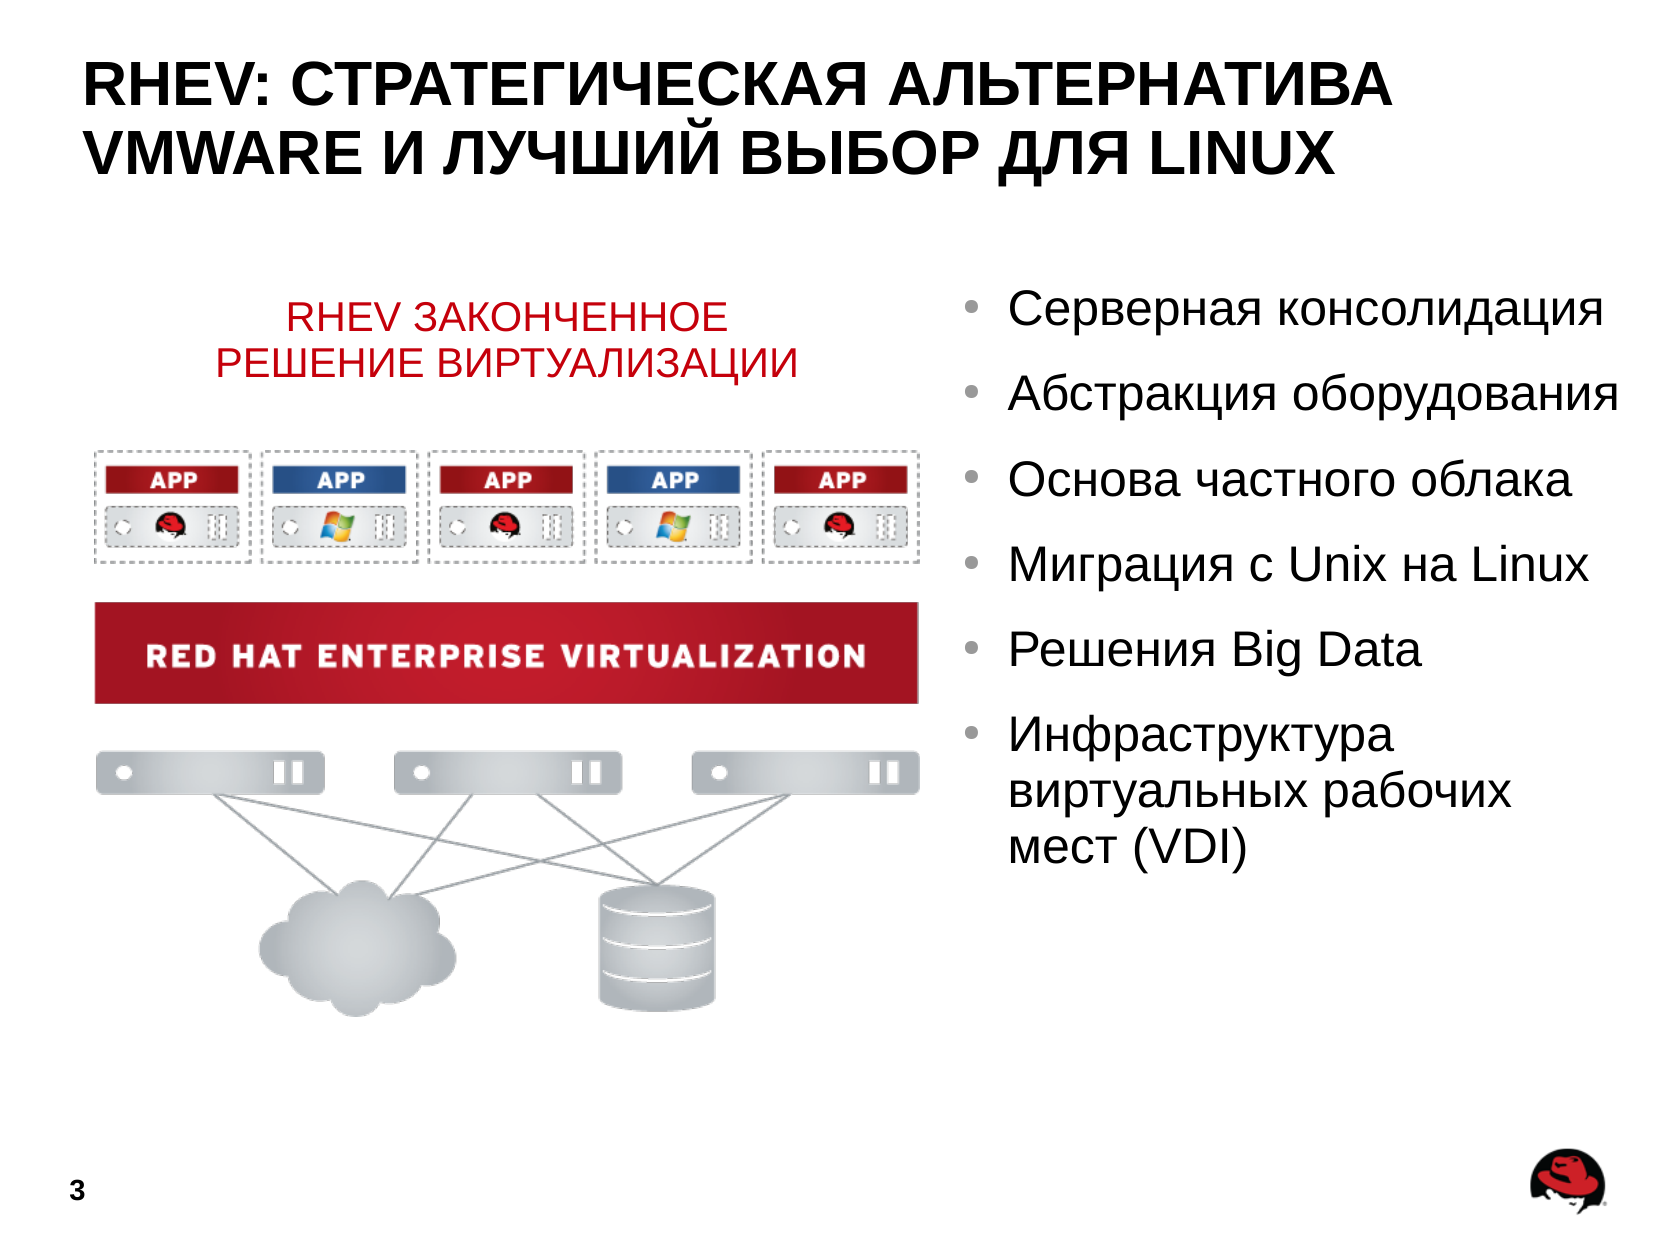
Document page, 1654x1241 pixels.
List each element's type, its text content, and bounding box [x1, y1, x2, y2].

text_box RHEV ЗАКОНЧЕННОЕ РЕШЕНИЕ ВИРТУАЛИЗАЦИИ [57, 286, 958, 394]
picture [1529, 1146, 1613, 1224]
picture [94, 450, 920, 1017]
list Серверная консолидация Абстракция оборудования Основа частного облака Миграция с Unix на Linux Решения Big Data Инфраструктура виртуальных рабочих мест (VDI) [947, 280, 1624, 1068]
title RHEV: СТРАТЕГИЧЕСКАЯ АЛЬТЕРНАТИВА VMWARE И ЛУЧШИЙ ВЫБОР ДЛЯ LINUX [82, 24, 1571, 213]
